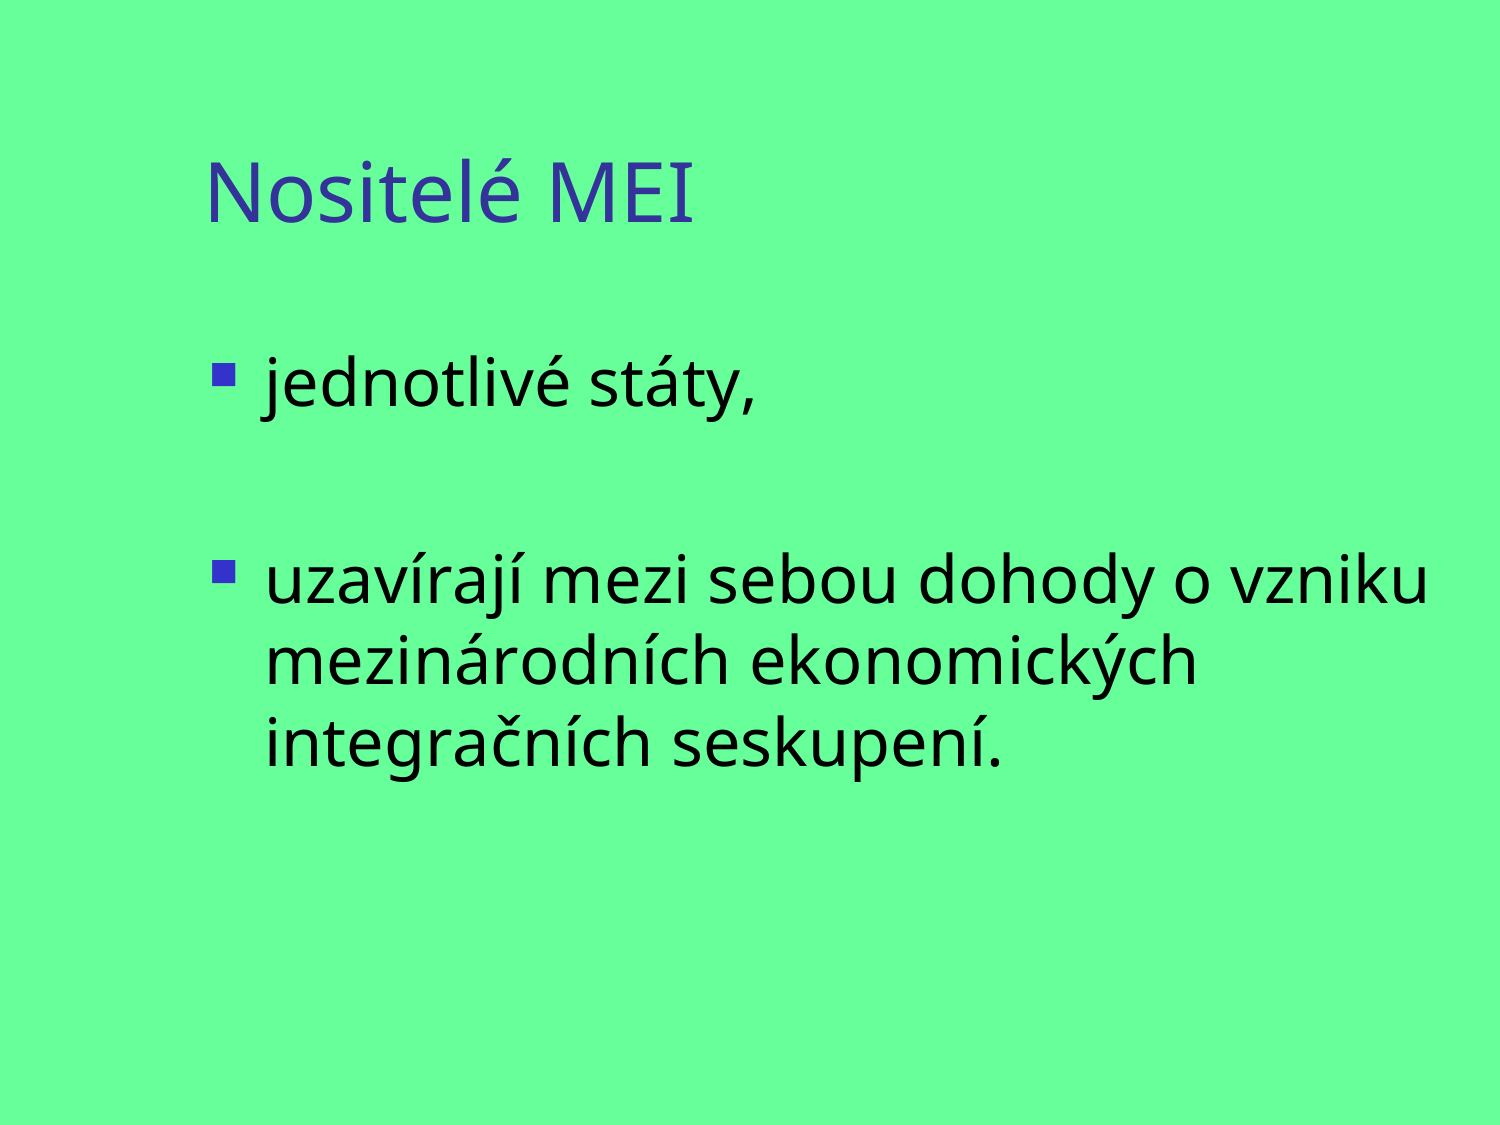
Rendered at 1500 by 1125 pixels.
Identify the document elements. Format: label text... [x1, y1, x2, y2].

title Nositelé MEI [188, 7, 1467, 248]
list jednotlivé státy, uzavírají mezi sebou dohody o vzniku mezinárodních ekonomických integračních seskupení. [193, 331, 1469, 1032]
